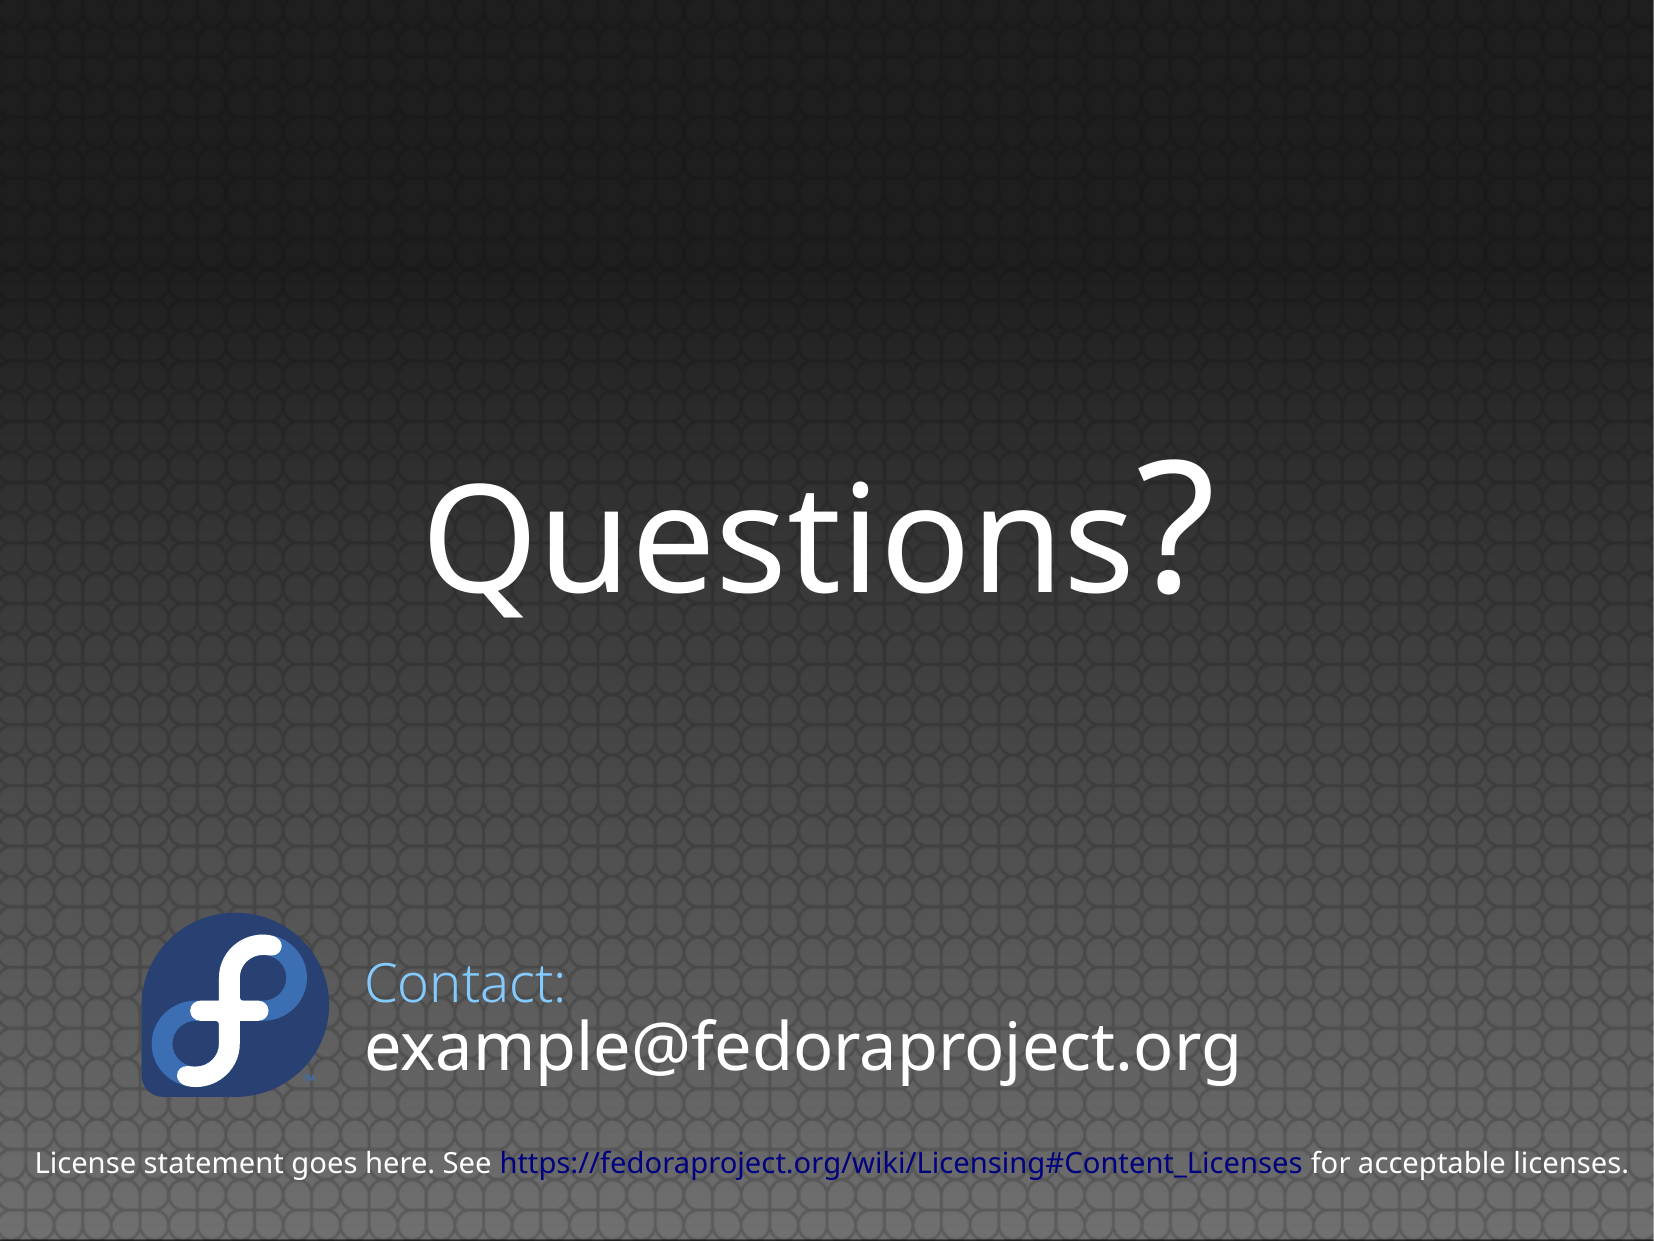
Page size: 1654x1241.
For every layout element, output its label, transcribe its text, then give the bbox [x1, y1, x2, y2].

text_box example@fedoraproject.org [349, 992, 1455, 1082]
picture [0, 0, 1654, 1241]
text_box License statement goes here. See https://fedoraproject.org/wiki/Licensing#Content_Licenses for acceptable licenses. [52, 1135, 1612, 1219]
title Questions? [30, 418, 1606, 624]
text_box Contact: [349, 937, 703, 1013]
